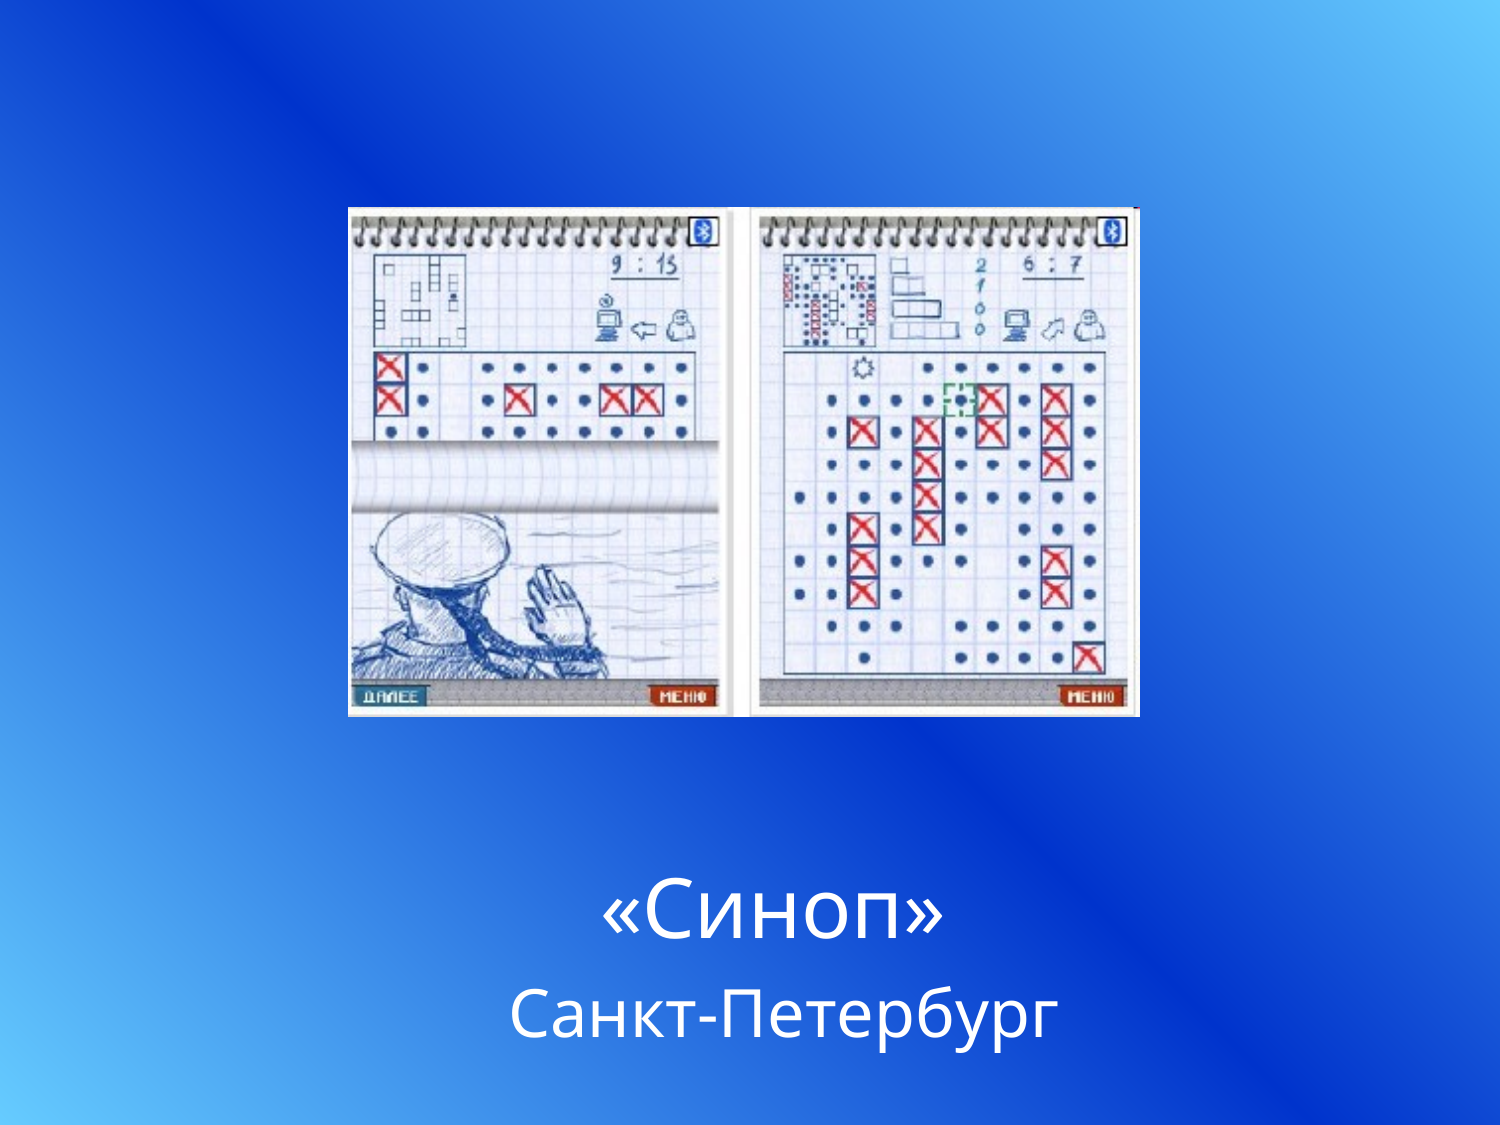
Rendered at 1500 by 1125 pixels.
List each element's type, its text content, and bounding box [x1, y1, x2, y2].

text_box «Синоп» Санкт-Петербург [135, 834, 1411, 1076]
picture [348, 207, 1140, 717]
